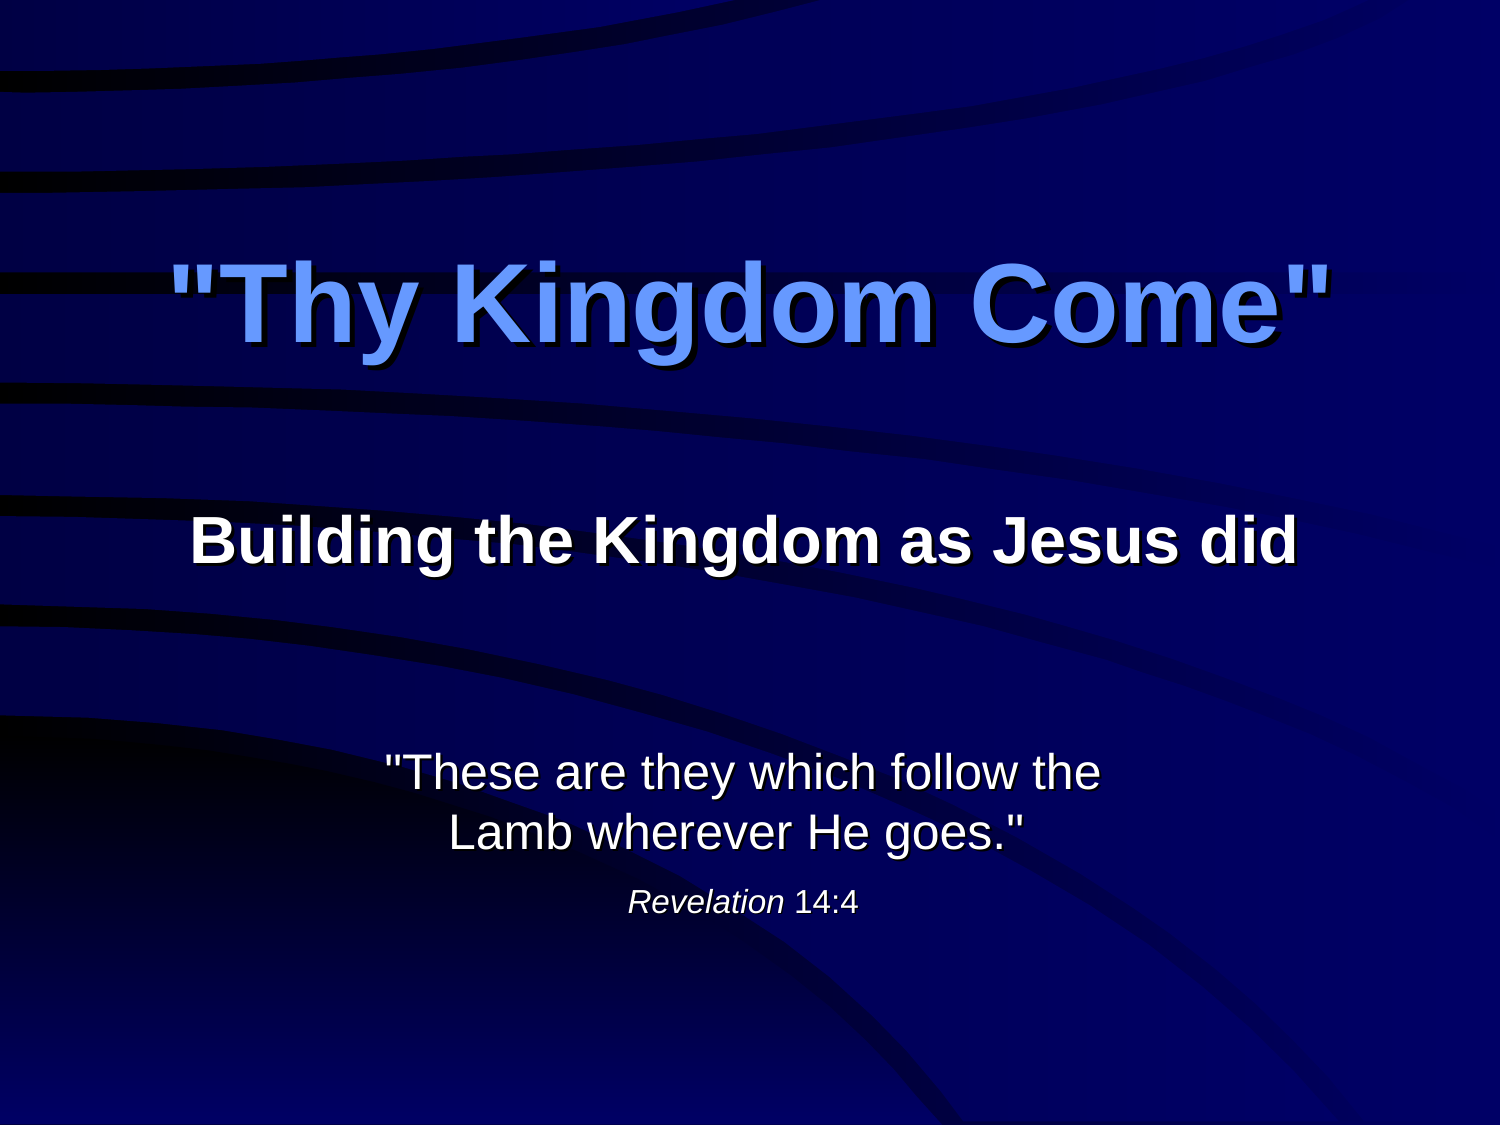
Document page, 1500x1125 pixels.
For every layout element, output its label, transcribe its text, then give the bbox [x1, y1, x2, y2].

text_box Building the Kingdom as Jesus did [105, 489, 1385, 585]
text_box "These are they which follow the Lamb wherever He goes." Revelation 14:4 [357, 731, 1130, 928]
title "Thy Kingdom Come" [28, 206, 1475, 389]
